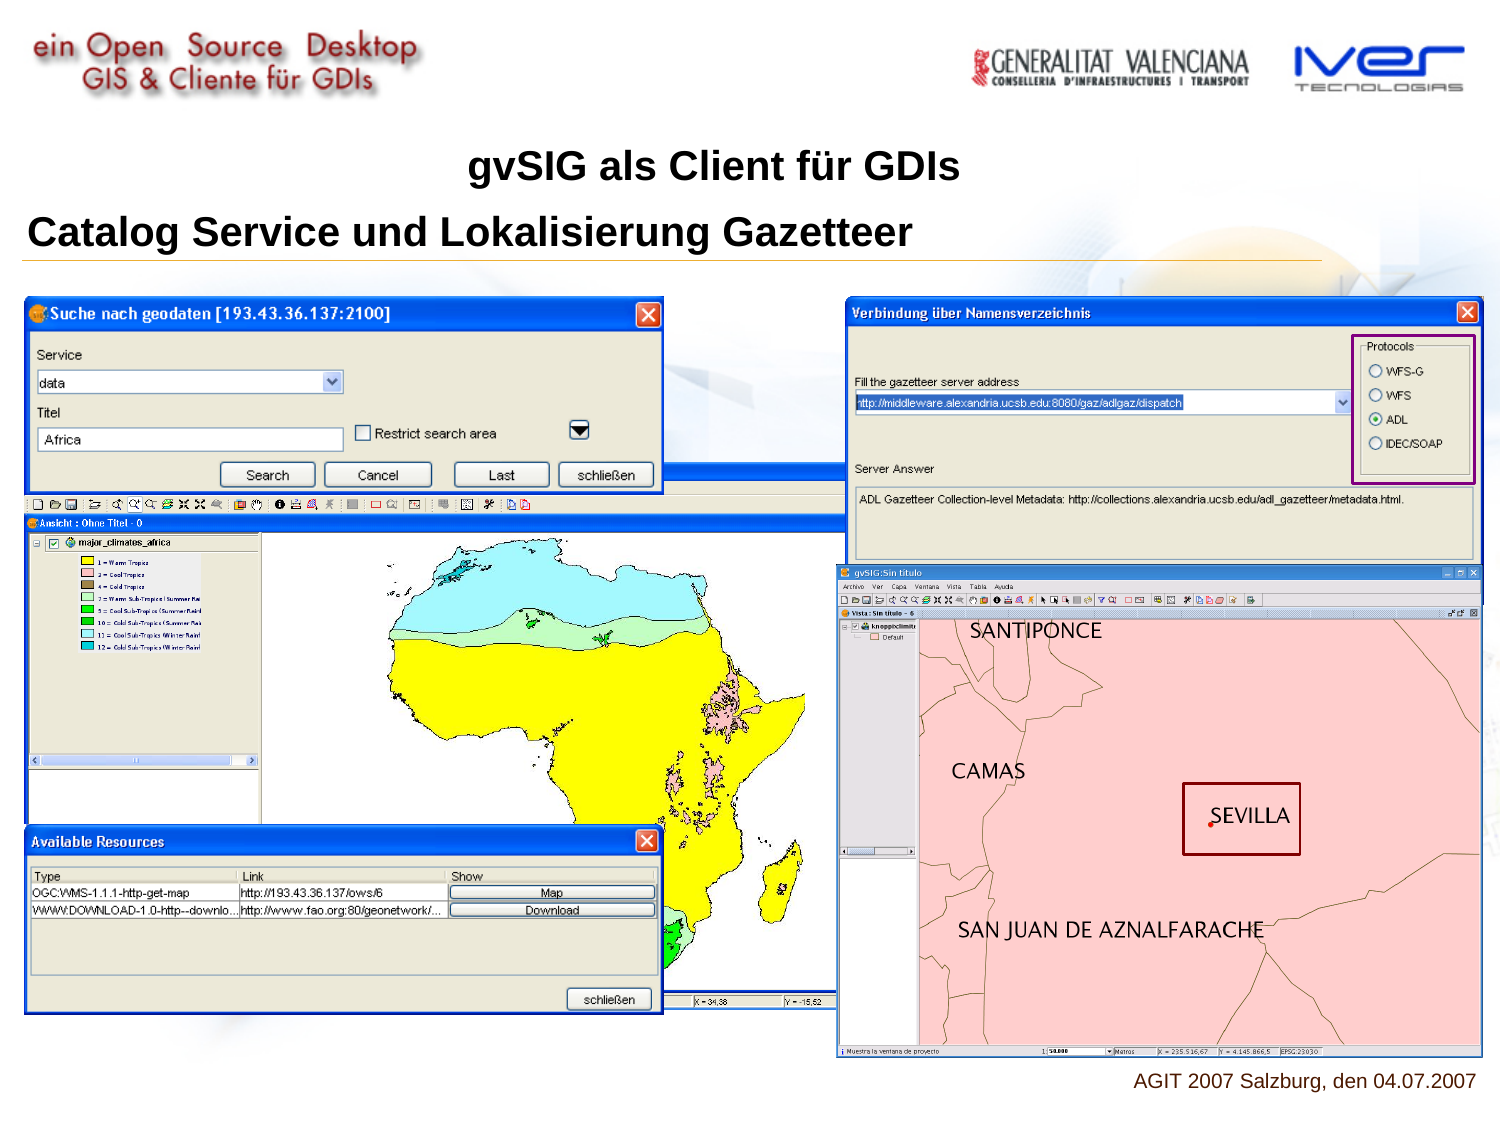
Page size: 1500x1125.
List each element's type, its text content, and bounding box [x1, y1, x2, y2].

picture [0, 5, 1500, 1125]
text_box AGIT 2007 Salzburg, den 04.07.2007 [1133, 1070, 1478, 1094]
text_box gvSIG als Client für GDIs [0, 137, 1429, 203]
text_box Catalog Service und Lokalisierung Gazetteer [12, 203, 961, 263]
